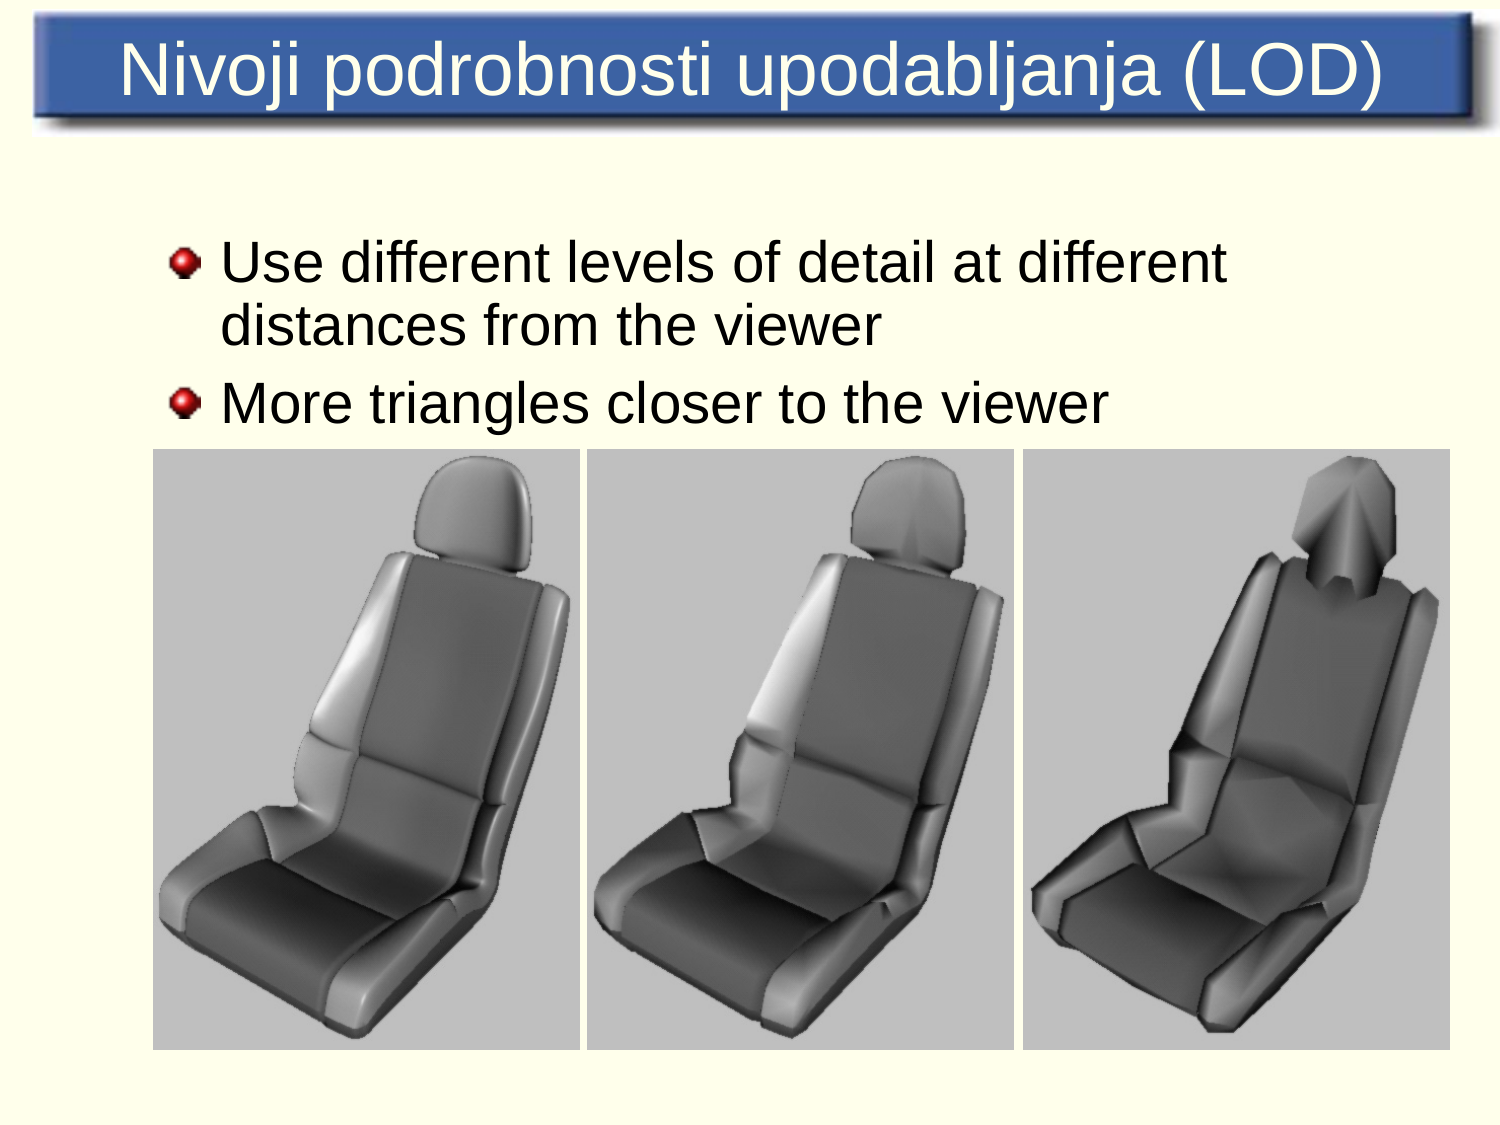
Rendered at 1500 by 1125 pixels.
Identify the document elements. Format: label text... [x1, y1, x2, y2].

picture [32, 9, 1500, 137]
list Use different levels of detail at different distances from the viewer More triangles closer to the viewer [149, 224, 1463, 522]
title Nivoji podrobnosti upodabljanja (LOD) [96, 6, 1409, 120]
picture [587, 449, 1014, 1051]
picture [153, 449, 580, 1051]
picture [1023, 449, 1450, 1051]
